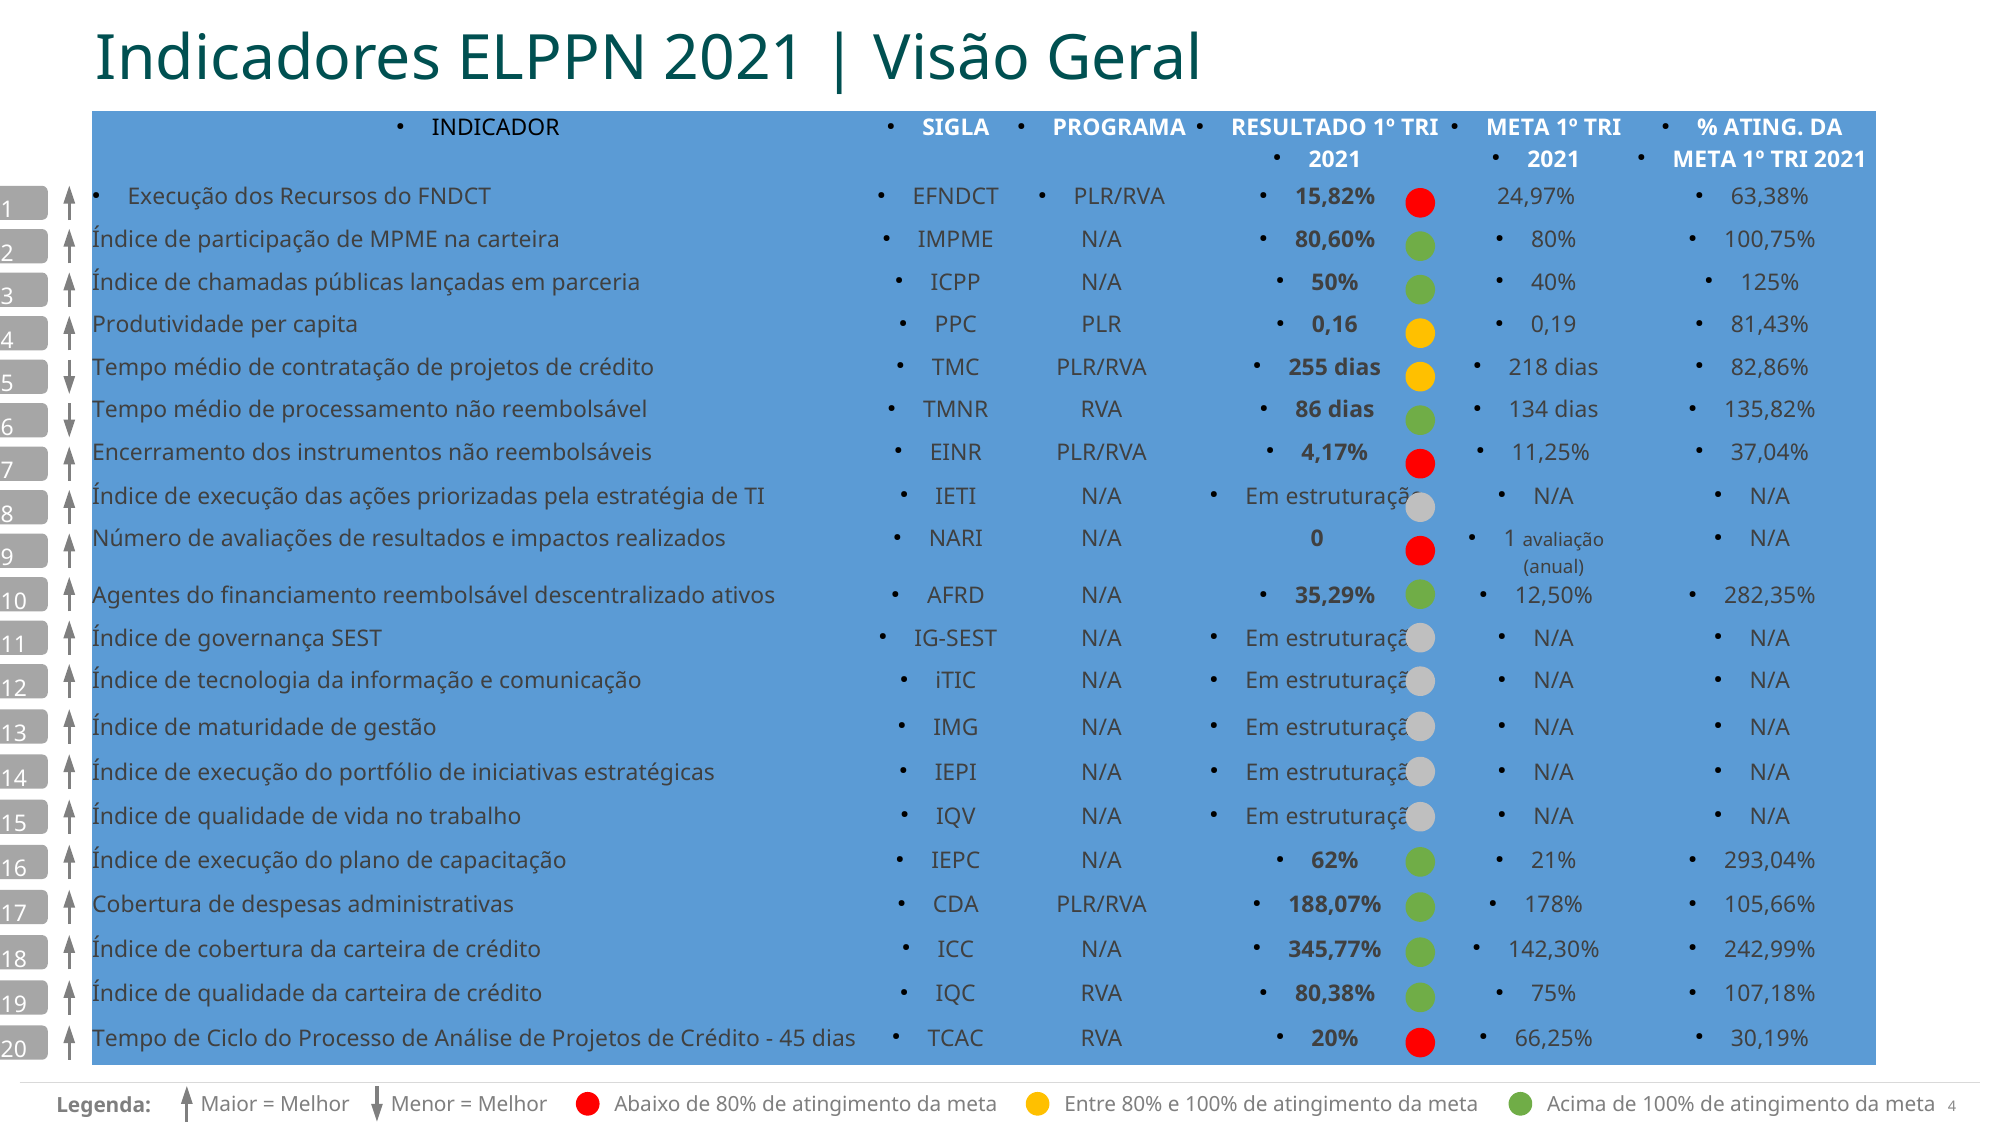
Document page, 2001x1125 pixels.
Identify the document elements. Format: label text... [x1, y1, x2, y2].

table_cell 35,29% [1191, 579, 1443, 622]
table_cell Índice de execução do plano de capacitação [92, 844, 864, 888]
table_cell RVA [1012, 977, 1191, 1022]
table_cell PLR/RVA [1012, 351, 1191, 393]
text_box [1405, 188, 1436, 218]
text_box 6 [0, 403, 48, 438]
table_cell N/A [1012, 933, 1191, 977]
text_box 12 [0, 664, 48, 699]
text_box [1405, 892, 1436, 922]
table_cell 82,86% [1629, 351, 1876, 393]
table_cell N/A [1012, 522, 1191, 579]
text_box [1405, 847, 1436, 877]
table_cell Índice de maturidade de gestão [92, 711, 864, 755]
text_box 7 [0, 446, 48, 481]
table_cell 282,35% [1629, 579, 1876, 622]
text_box 14 [0, 754, 48, 789]
table_cell N/A [1012, 266, 1191, 308]
table_cell N/A [1629, 622, 1876, 664]
table_cell Índice de execução das ações priorizadas pela estratégia de TI [92, 480, 864, 522]
text_box Menor = Melhor [376, 1083, 563, 1123]
table_cell N/A [1443, 800, 1629, 844]
text_box [1405, 579, 1436, 609]
text_box 11 [0, 620, 48, 655]
text_box [575, 1091, 599, 1116]
table_cell 66,25% [1443, 1022, 1629, 1065]
table_cell 142,30% [1443, 933, 1629, 977]
table_cell N/A [1629, 711, 1876, 755]
table_cell IEPC [864, 844, 1012, 888]
table_cell CDA [864, 888, 1012, 933]
text_box [1405, 622, 1436, 653]
text_box [1405, 274, 1436, 305]
table_cell RVA [1012, 393, 1191, 436]
table_cell iTIC [864, 664, 1012, 711]
text_box 3 [0, 272, 48, 307]
table_cell 75% [1443, 977, 1629, 1022]
table_cell PLR/RVA [1012, 181, 1191, 223]
table_cell 15,82% [1191, 181, 1443, 223]
table_cell 125% [1629, 266, 1876, 308]
text_box [1405, 492, 1436, 522]
table_cell 105,66% [1629, 888, 1876, 933]
table_cell N/A [1629, 480, 1876, 522]
table_cell IQV [864, 800, 1012, 844]
table_cell N/A [1012, 844, 1191, 888]
text_box 2 [0, 229, 48, 264]
text_box 10 [0, 577, 48, 612]
table_cell IMG [864, 711, 1012, 755]
table_cell IG-SEST [864, 622, 1012, 664]
table_cell 293,04% [1629, 844, 1876, 888]
text_box Legenda: [41, 1083, 163, 1125]
table_cell N/A [1443, 711, 1629, 755]
text_box [1405, 666, 1436, 696]
table_cell 12,50% [1443, 579, 1629, 622]
text_box Acima de 100% de atingimento da meta [1532, 1083, 1951, 1123]
table_cell TMNR [864, 393, 1012, 436]
table_cell Índice de execução do portfólio de iniciativas estratégicas [92, 755, 864, 800]
table_cell Índice de tecnologia da informação e comunicação [92, 664, 864, 711]
table_cell 255 dias [1191, 351, 1443, 393]
text_box 20 [0, 1025, 48, 1060]
table_cell 188,07% [1191, 888, 1443, 933]
table_cell AFRD [864, 579, 1012, 622]
table_header SIGLA [864, 119, 1012, 181]
table_cell Número de avaliações de resultados e impactos realizados [92, 522, 864, 579]
table_cell N/A [1443, 664, 1629, 711]
table_cell Índice de participação de MPME na carteira [92, 223, 864, 266]
table_header INDICADOR [92, 119, 864, 181]
table_cell Em estruturação [1191, 480, 1443, 522]
text_box [1405, 448, 1436, 479]
table_cell Produtividade per capita [92, 308, 864, 351]
table_cell Cobertura de despesas administrativas [92, 888, 864, 933]
table_header % ATING. DA META 1º TRI 2021 [1629, 119, 1876, 181]
table_cell 62% [1191, 844, 1443, 888]
table_cell Em estruturação [1191, 800, 1443, 844]
text_box Abaixo de 80% de atingimento da meta [599, 1083, 1013, 1123]
table_cell 0,16 [1191, 308, 1443, 351]
table_header RESULTADO 1º TRI 2021 [1191, 119, 1443, 181]
table_cell 0,19 [1443, 308, 1629, 351]
table_header META 1º TRI 2021 [1443, 119, 1629, 181]
table_cell 80% [1443, 223, 1629, 266]
table_cell Índice de chamadas públicas lançadas em parceria [92, 266, 864, 308]
table_cell 242,99% [1629, 933, 1876, 977]
table_cell EINR [864, 436, 1012, 480]
table_cell N/A [1012, 622, 1191, 664]
text_box [1405, 535, 1436, 566]
text_box [1405, 801, 1436, 832]
table_cell 20% [1191, 1022, 1443, 1065]
text_box 15 [0, 799, 48, 834]
table_cell PPC [864, 308, 1012, 351]
table_cell IETI [864, 480, 1012, 522]
table_cell 80,38% [1191, 977, 1443, 1022]
text_box 19 [0, 980, 48, 1015]
table_cell N/A [1629, 800, 1876, 844]
text_box 5 [0, 359, 48, 394]
table_cell N/A [1629, 755, 1876, 800]
title Indicadores ELPPN 2021 | Visão Geral [80, 0, 1881, 119]
table_cell Em estruturação [1191, 755, 1443, 800]
table_cell IMPME [864, 223, 1012, 266]
table_cell 135,82% [1629, 393, 1876, 436]
text_box [1405, 231, 1436, 261]
text_box [1405, 405, 1436, 435]
text_box 13 [0, 709, 48, 744]
table_header PROGRAMA [1012, 119, 1191, 181]
table_cell 24,97% [1443, 181, 1629, 223]
table_cell 107,18% [1629, 977, 1876, 1022]
table_cell N/A [1012, 755, 1191, 800]
table_cell 178% [1443, 888, 1629, 933]
text_box [1405, 711, 1436, 742]
text_box Maior = Melhor [186, 1083, 365, 1123]
text_box [1405, 937, 1436, 967]
text_box [1508, 1091, 1532, 1116]
table_cell Índice de qualidade da carteira de crédito [92, 977, 864, 1022]
table_cell 134 dias [1443, 393, 1629, 436]
table_cell ICC [864, 933, 1012, 977]
table_cell N/A [1443, 622, 1629, 664]
table_cell Tempo médio de contratação de projetos de crédito [92, 351, 864, 393]
table_cell Execução dos Recursos do FNDCT [92, 181, 864, 223]
text_box [1405, 1027, 1436, 1058]
table_cell TMC [864, 351, 1012, 393]
table_cell PLR [1012, 308, 1191, 351]
table_cell 0 [1191, 522, 1443, 579]
table_cell N/A [1012, 579, 1191, 622]
table_cell 100,75% [1629, 223, 1876, 266]
table_cell 80,60% [1191, 223, 1443, 266]
text_box [1405, 982, 1436, 1013]
table_cell Tempo médio de processamento não reembolsável [92, 393, 864, 436]
table_cell IQC [864, 977, 1012, 1022]
text_box [1405, 361, 1436, 392]
table_cell Agentes do financiamento reembolsável descentralizado ativos [92, 579, 864, 622]
table_cell 11,25% [1443, 436, 1629, 480]
table_cell 345,77% [1191, 933, 1443, 977]
table_cell N/A [1012, 711, 1191, 755]
table_cell EFNDCT [864, 181, 1012, 223]
table_cell 218 dias [1443, 351, 1629, 393]
text_box 4 [0, 316, 48, 351]
table_cell Encerramento dos instrumentos não reembolsáveis [92, 436, 864, 480]
table_cell 40% [1443, 266, 1629, 308]
table_cell 81,43% [1629, 308, 1876, 351]
table_cell N/A [1443, 480, 1629, 522]
table_cell RVA [1012, 1022, 1191, 1065]
text_box [1405, 318, 1436, 348]
table_cell Índice de cobertura da carteira de crédito [92, 933, 864, 977]
table_cell N/A [1629, 522, 1876, 579]
table_cell NARI [864, 522, 1012, 579]
text_box 16 [0, 844, 48, 880]
table_cell ICPP [864, 266, 1012, 308]
table_cell N/A [1012, 664, 1191, 711]
table_cell Em estruturação [1191, 711, 1443, 755]
table_cell N/A [1443, 755, 1629, 800]
table_cell 1 avaliação (anual) [1443, 522, 1629, 579]
text_box [1405, 756, 1436, 787]
table_cell Em estruturação [1191, 622, 1443, 664]
table_cell N/A [1012, 223, 1191, 266]
text_box 17 [0, 889, 48, 925]
table_cell PLR/RVA [1012, 436, 1191, 480]
text_box 1 [0, 185, 48, 220]
table_cell 86 dias [1191, 393, 1443, 436]
table_cell 30,19% [1629, 1022, 1876, 1065]
text_box Entre 80% e 100% de atingimento da meta [1049, 1083, 1494, 1123]
table_cell IEPI [864, 755, 1012, 800]
table_cell Índice de governança SEST [92, 622, 864, 664]
table_cell 50% [1191, 266, 1443, 308]
table_cell 63,38% [1629, 181, 1876, 223]
text_box 18 [0, 935, 48, 970]
table_cell 4,17% [1191, 436, 1443, 480]
table_cell TCAC [864, 1022, 1012, 1065]
table_cell Índice de qualidade de vida no trabalho [92, 800, 864, 844]
text_box [1025, 1091, 1049, 1116]
table_cell Em estruturação [1191, 664, 1443, 711]
table_cell 37,04% [1629, 436, 1876, 480]
table_cell PLR/RVA [1012, 888, 1191, 933]
text_box 8 [0, 490, 48, 525]
table_cell N/A [1629, 664, 1876, 711]
table_cell N/A [1012, 480, 1191, 522]
text_box 9 [0, 533, 48, 568]
table_cell 21% [1443, 844, 1629, 888]
table_cell N/A [1012, 800, 1191, 844]
table_cell Tempo de Ciclo do Processo de Análise de Projetos de Crédito - 45 dias [92, 1022, 864, 1065]
